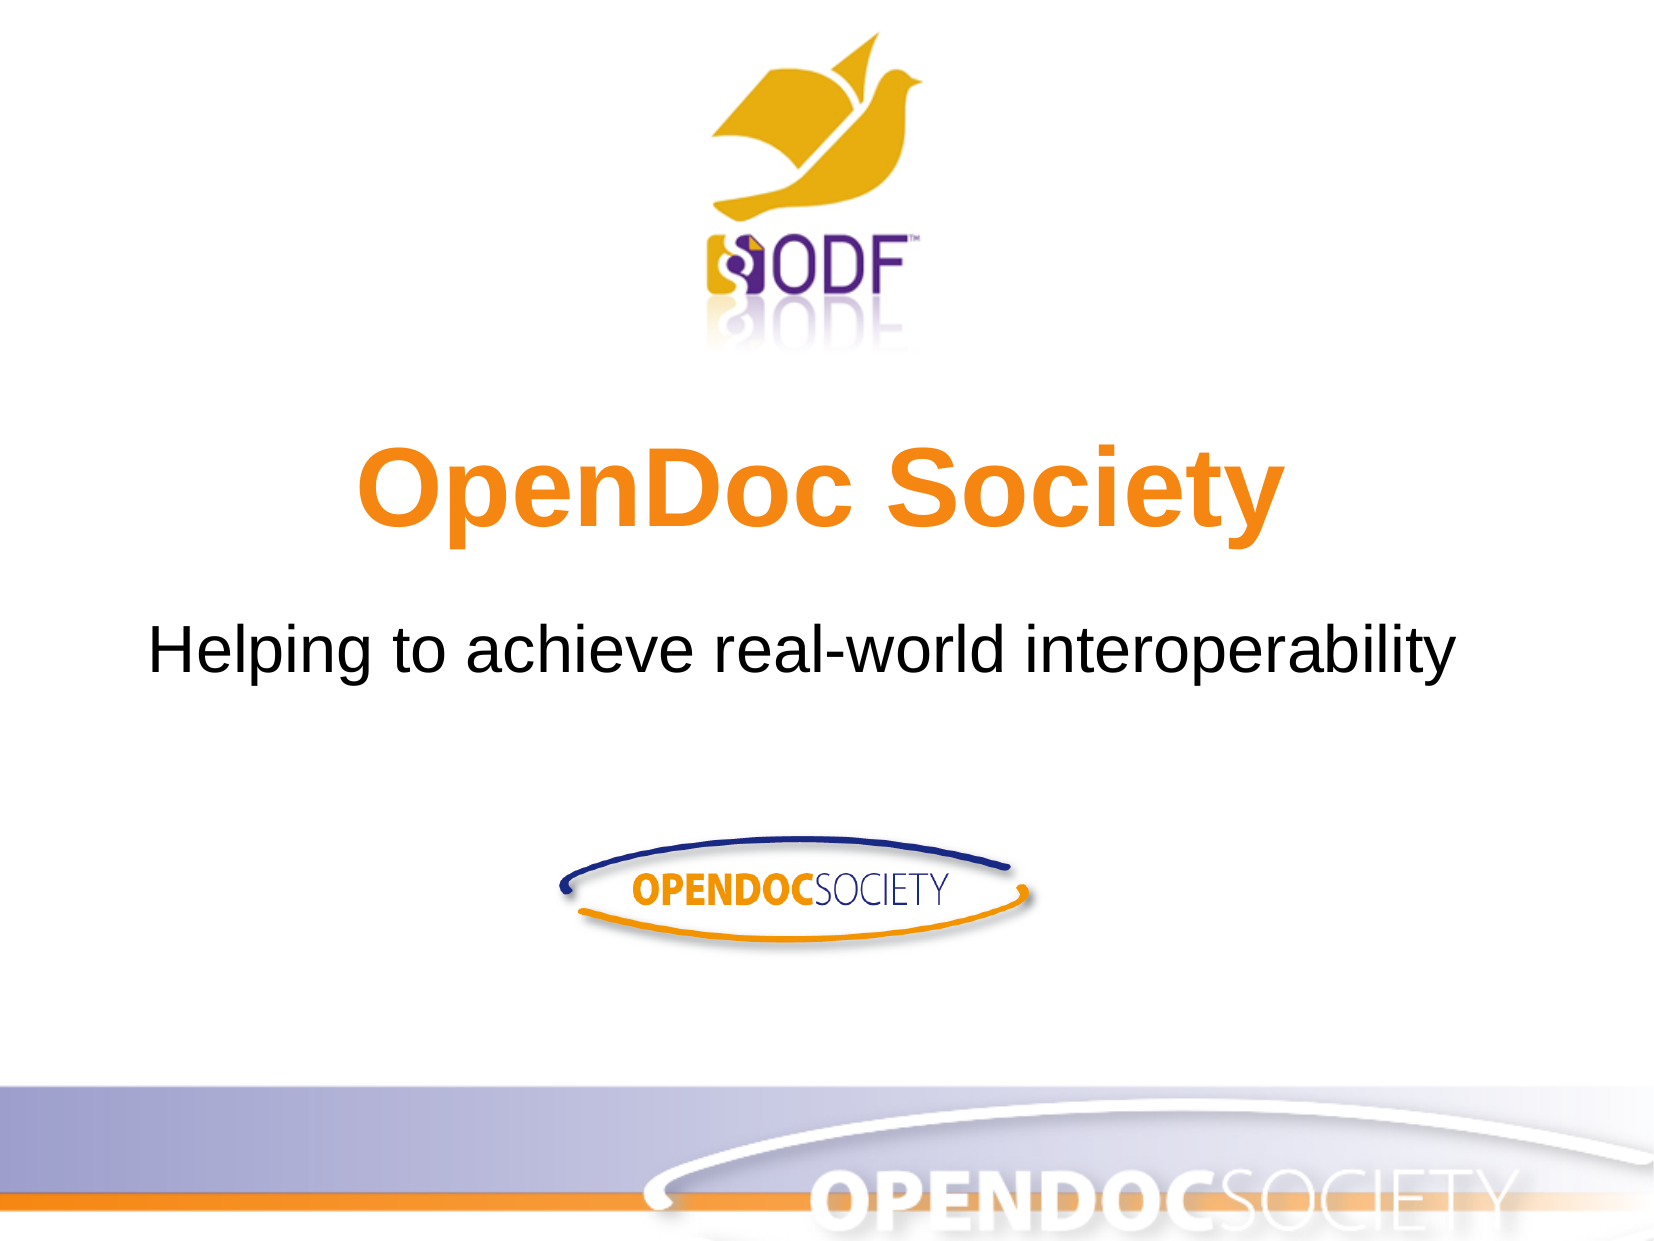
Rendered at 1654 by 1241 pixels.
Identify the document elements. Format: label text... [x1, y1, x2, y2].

picture [0, 0, 1654, 1241]
title OpenDoc Society [76, 383, 1565, 501]
subtitle Helping to achieve real-world interoperability [29, 501, 1577, 798]
